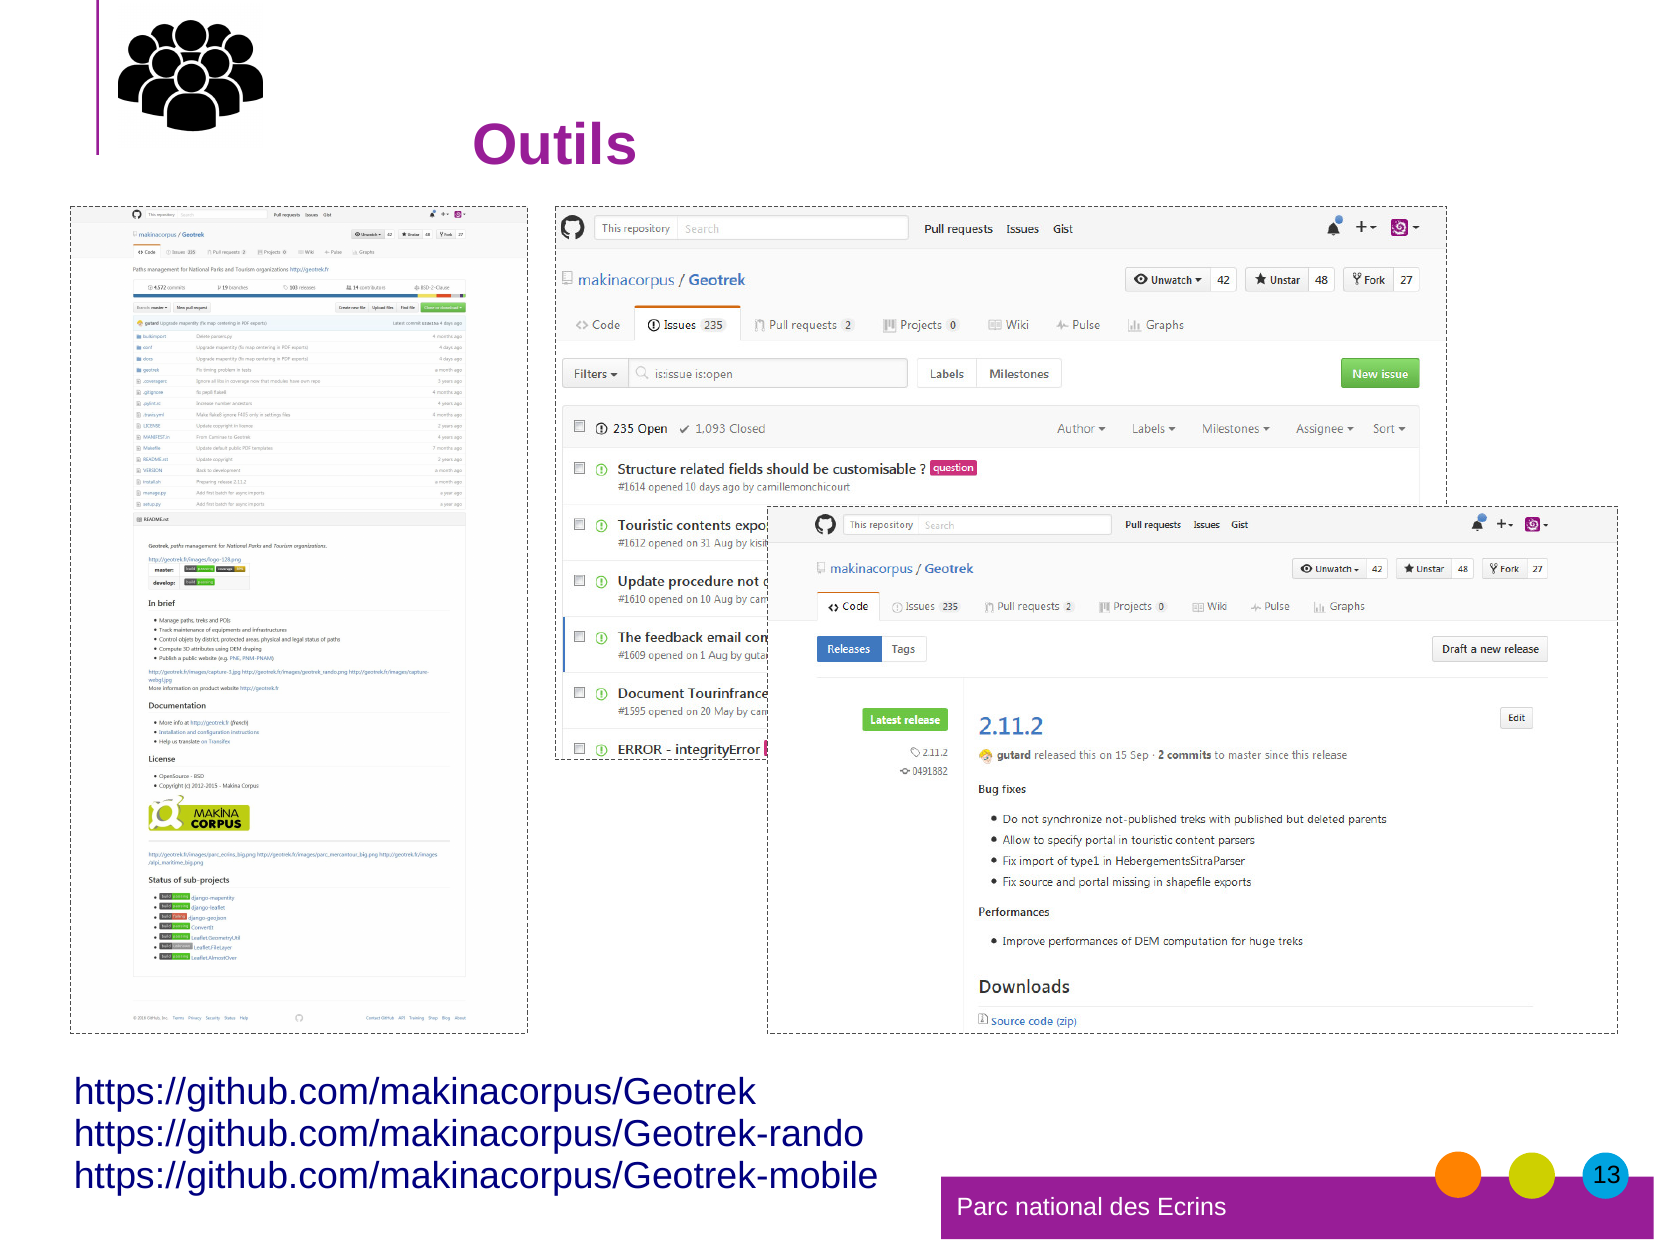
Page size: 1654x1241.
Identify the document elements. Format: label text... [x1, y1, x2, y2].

text_box https://github.com/makinacorpus/Geotrek https://github.com/makinacorpus/Geotrek-rando https://github.com/makinacorpus/Geotrek-mobile [59, 1062, 905, 1204]
picture [70, 206, 528, 1034]
picture [555, 206, 1618, 1034]
title Outils [472, 29, 1241, 178]
picture [118, 3, 263, 148]
